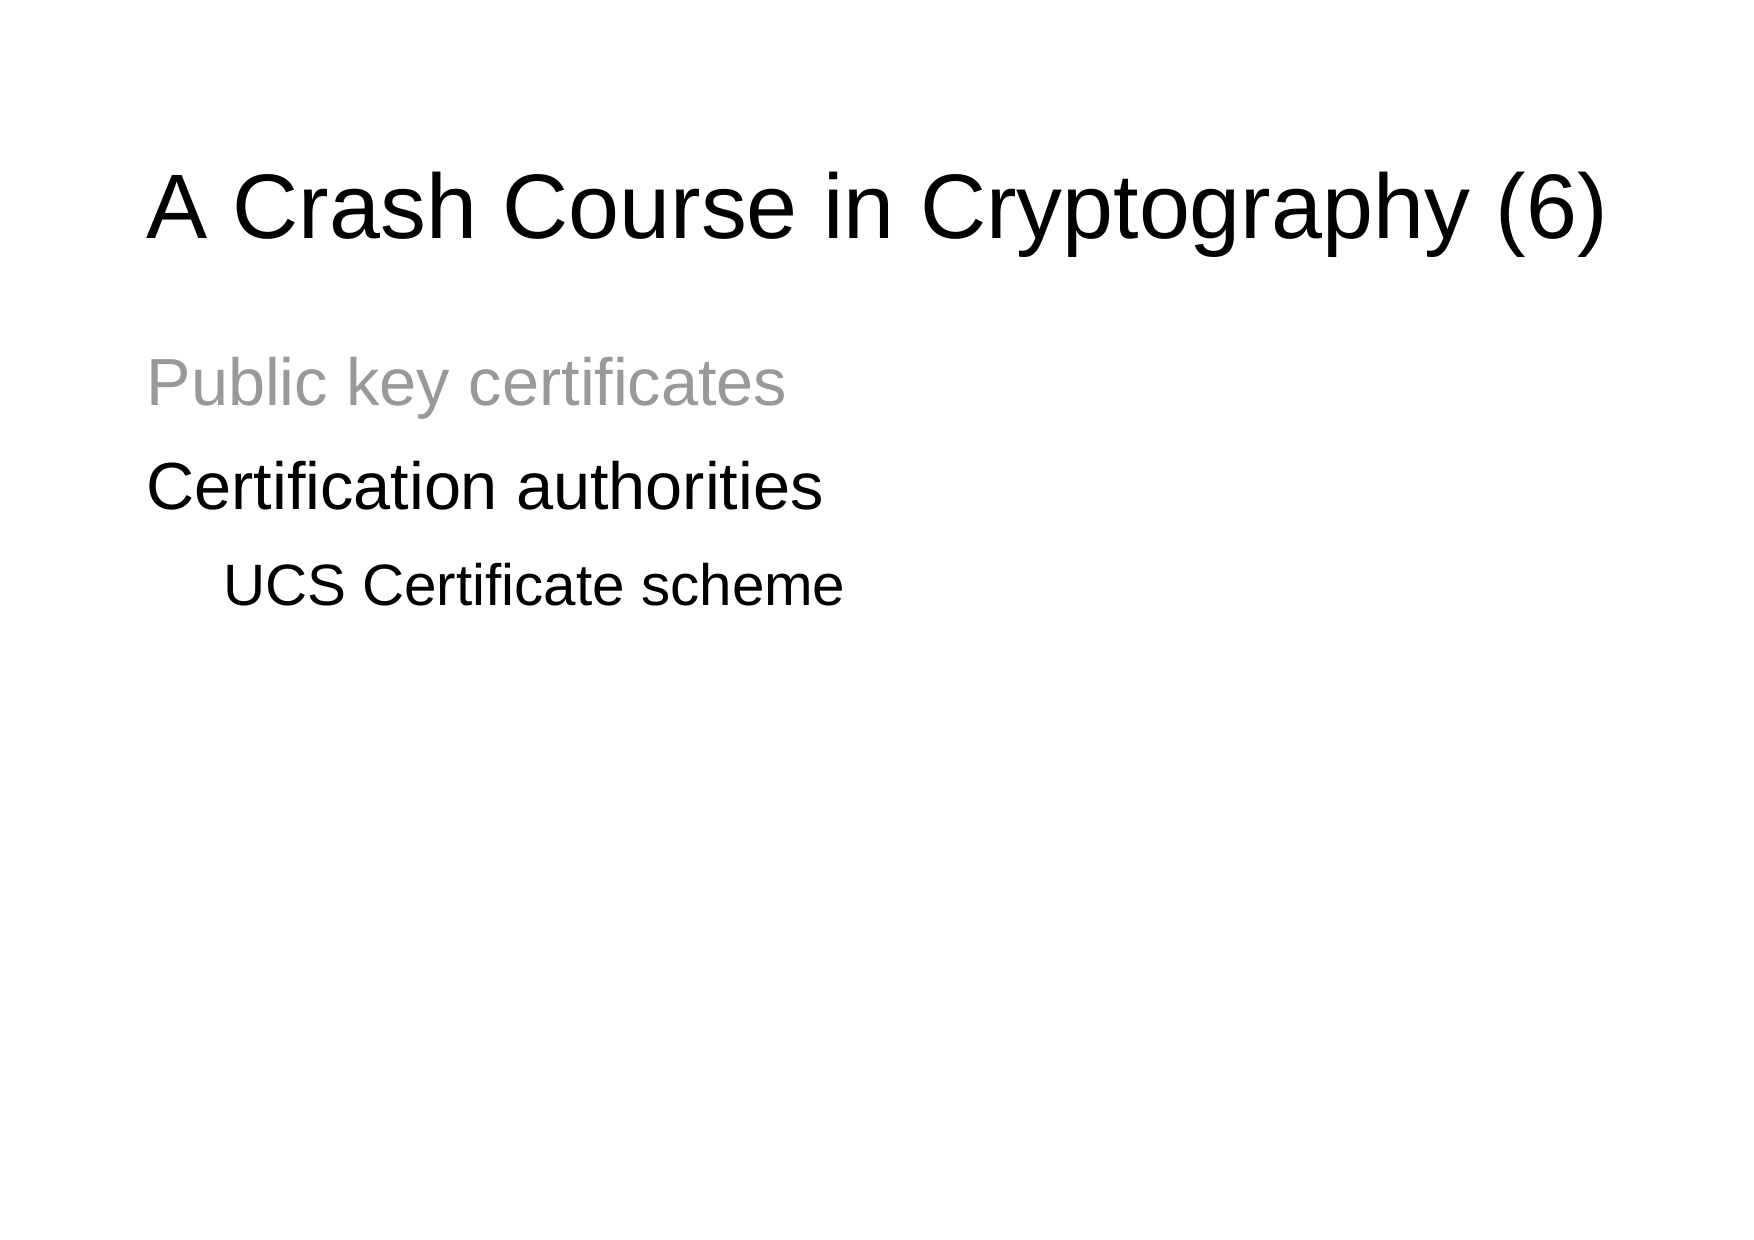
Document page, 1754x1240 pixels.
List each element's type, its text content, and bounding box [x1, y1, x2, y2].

list Public key certificates Certification authorities UCS Certificate scheme [128, 344, 1627, 1126]
title A Crash Course in Cryptography (6) [128, 102, 1627, 310]
